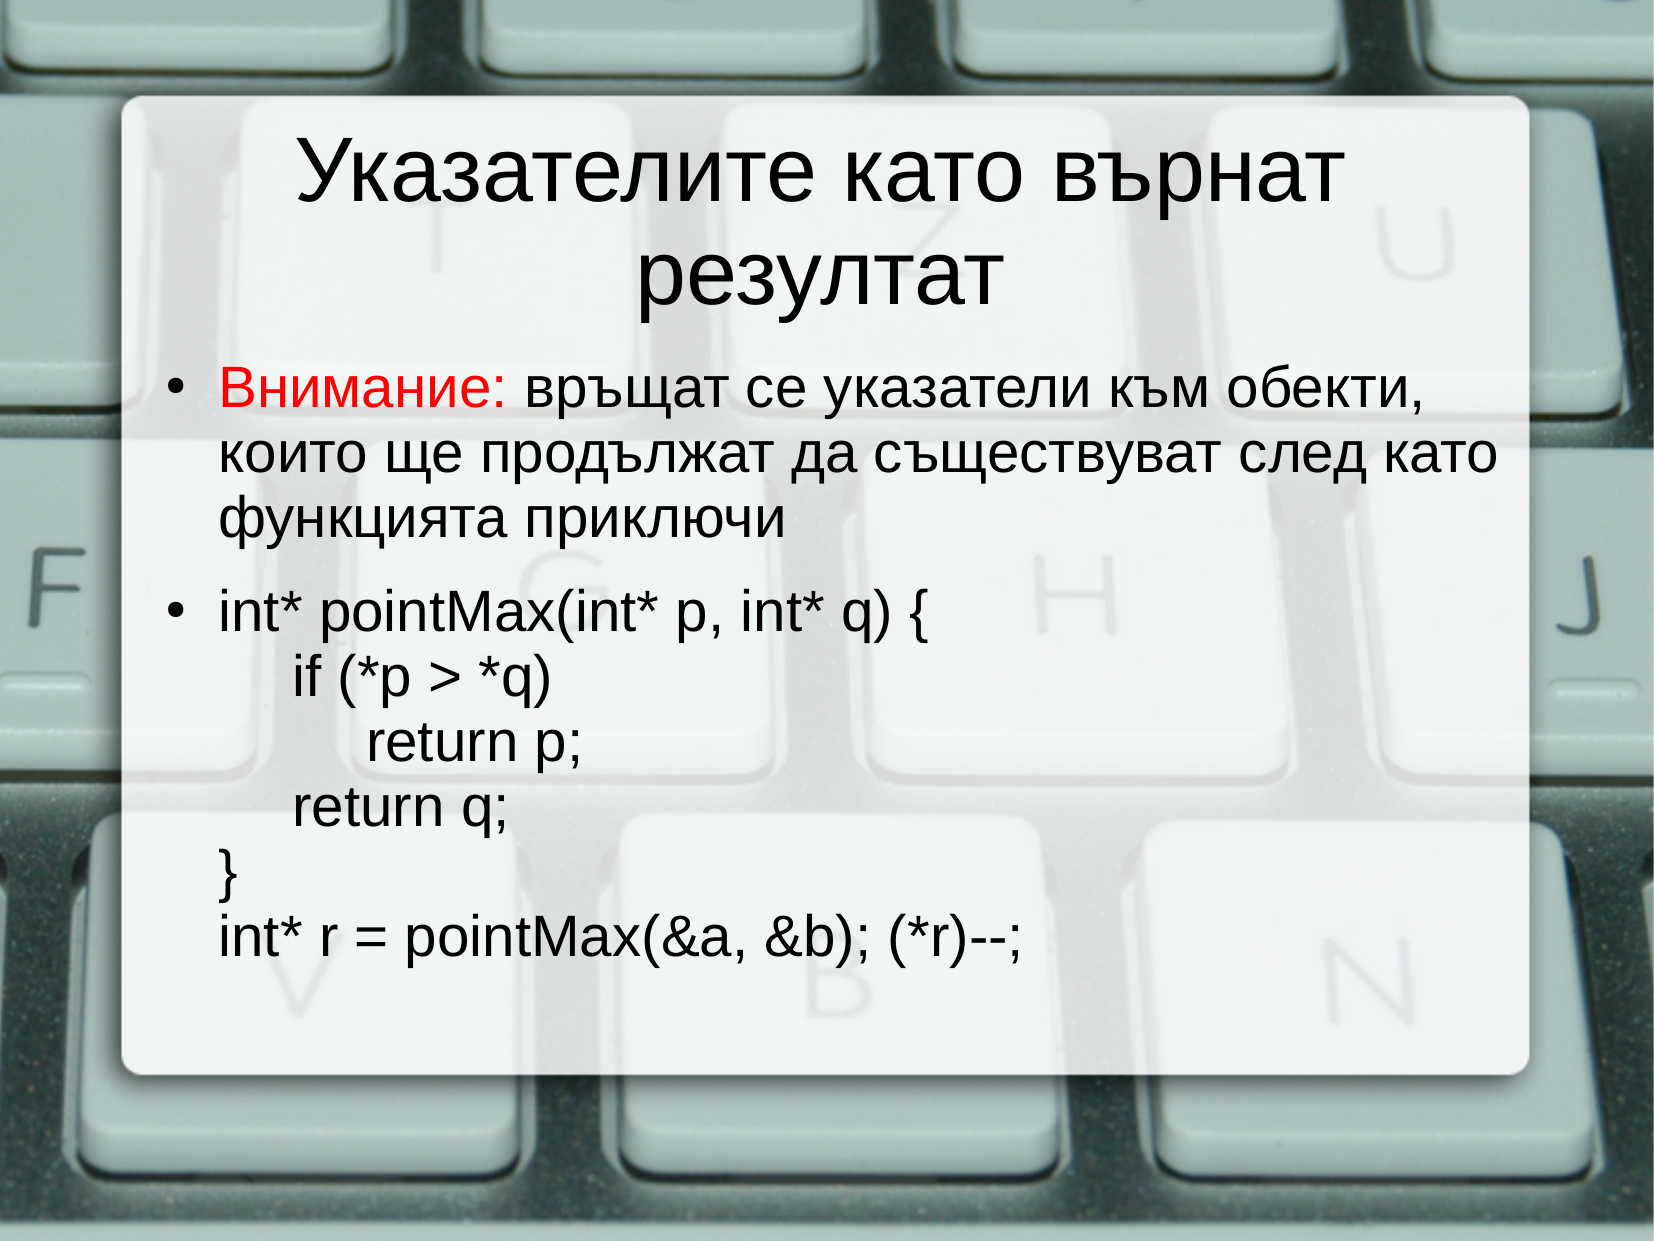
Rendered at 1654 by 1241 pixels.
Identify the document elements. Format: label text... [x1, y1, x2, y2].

title Указателите като върнат резултат [135, 117, 1506, 325]
list Внимание: връщат се указатели към обекти, които ще продължат да съществуват след като функцията приключи int* pointMax(int* p, int* q) { if (*p > *q) return p; return q; } int* r = pointMax(&a, &b); (*r)--; [147, 354, 1506, 1074]
picture [0, 0, 1654, 1241]
